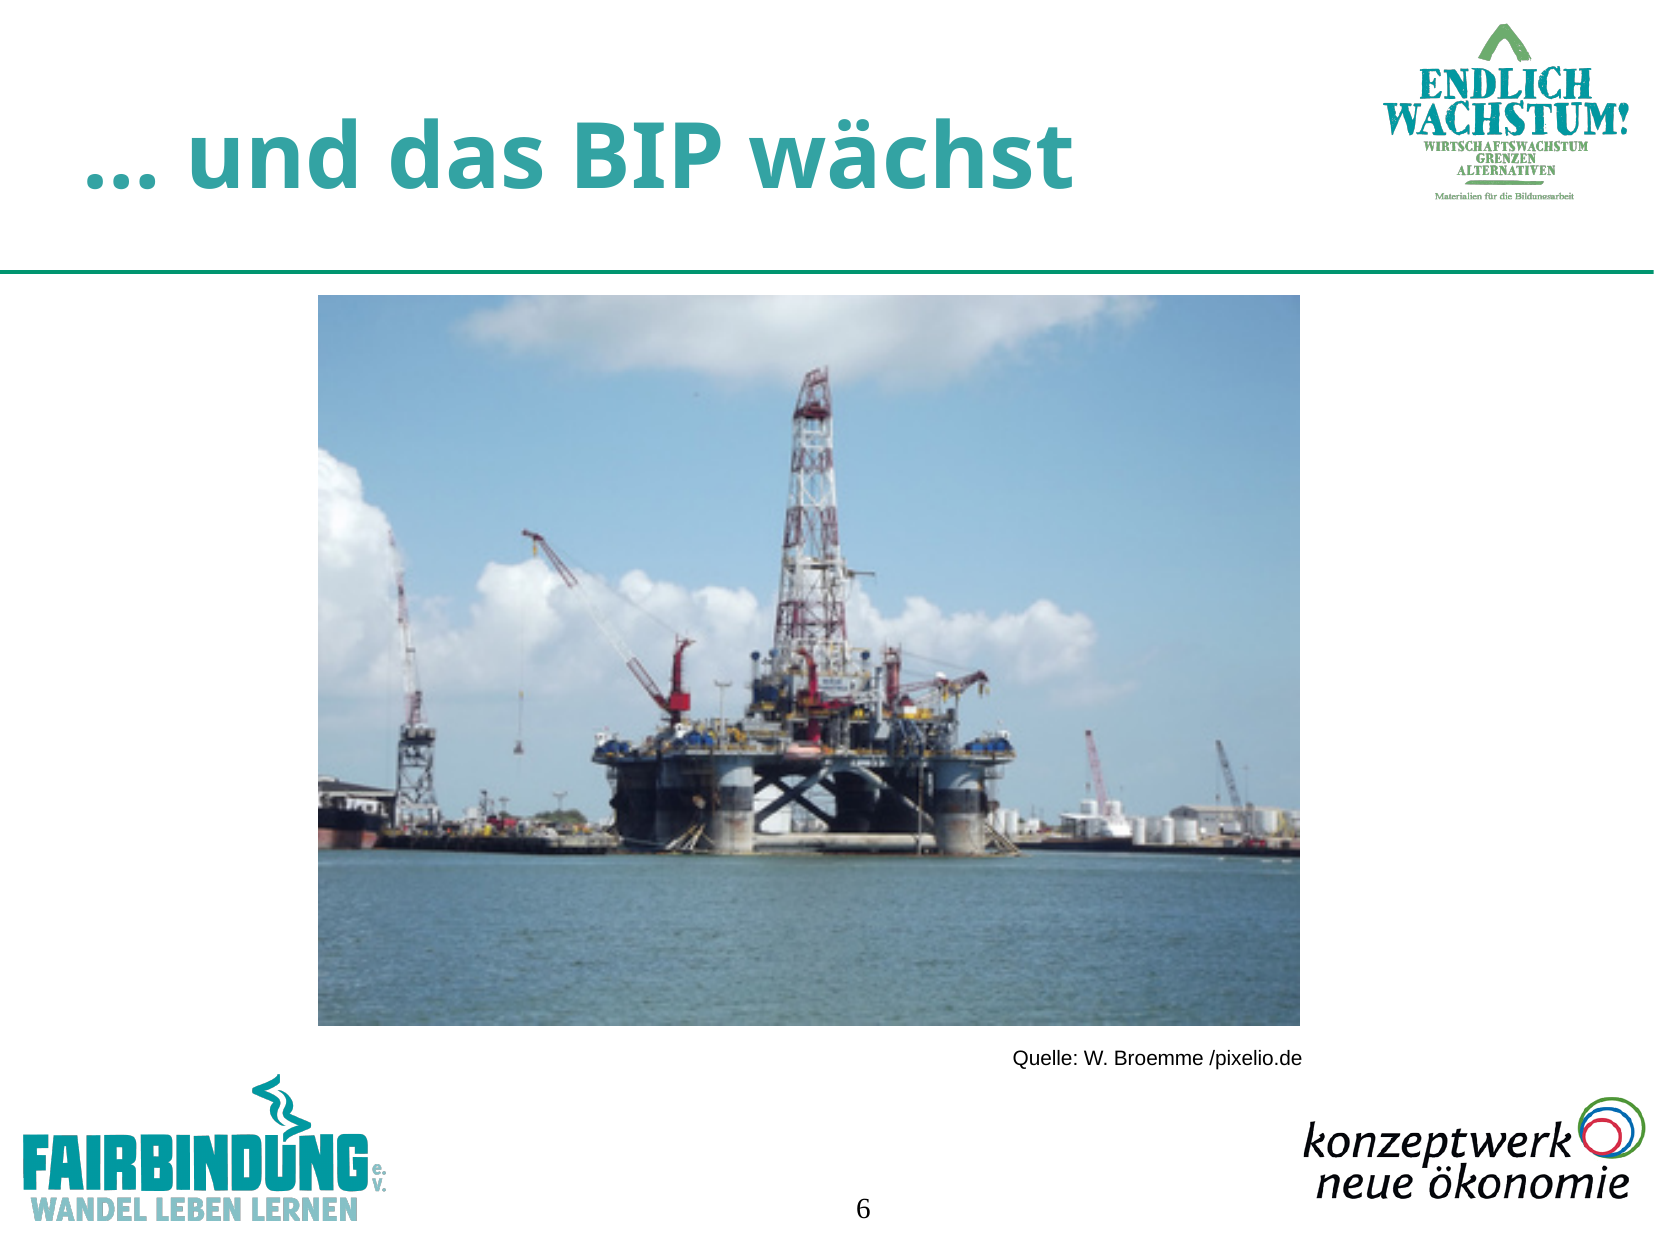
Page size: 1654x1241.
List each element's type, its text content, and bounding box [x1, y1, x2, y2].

title … und das BIP wächst [82, 49, 1571, 257]
picture [1382, 23, 1630, 201]
picture [1291, 1087, 1654, 1235]
text_box Quelle: W. Broemme /pixelio.de [247, 268, 1654, 1087]
picture [318, 295, 1300, 1026]
picture [23, 1074, 386, 1221]
